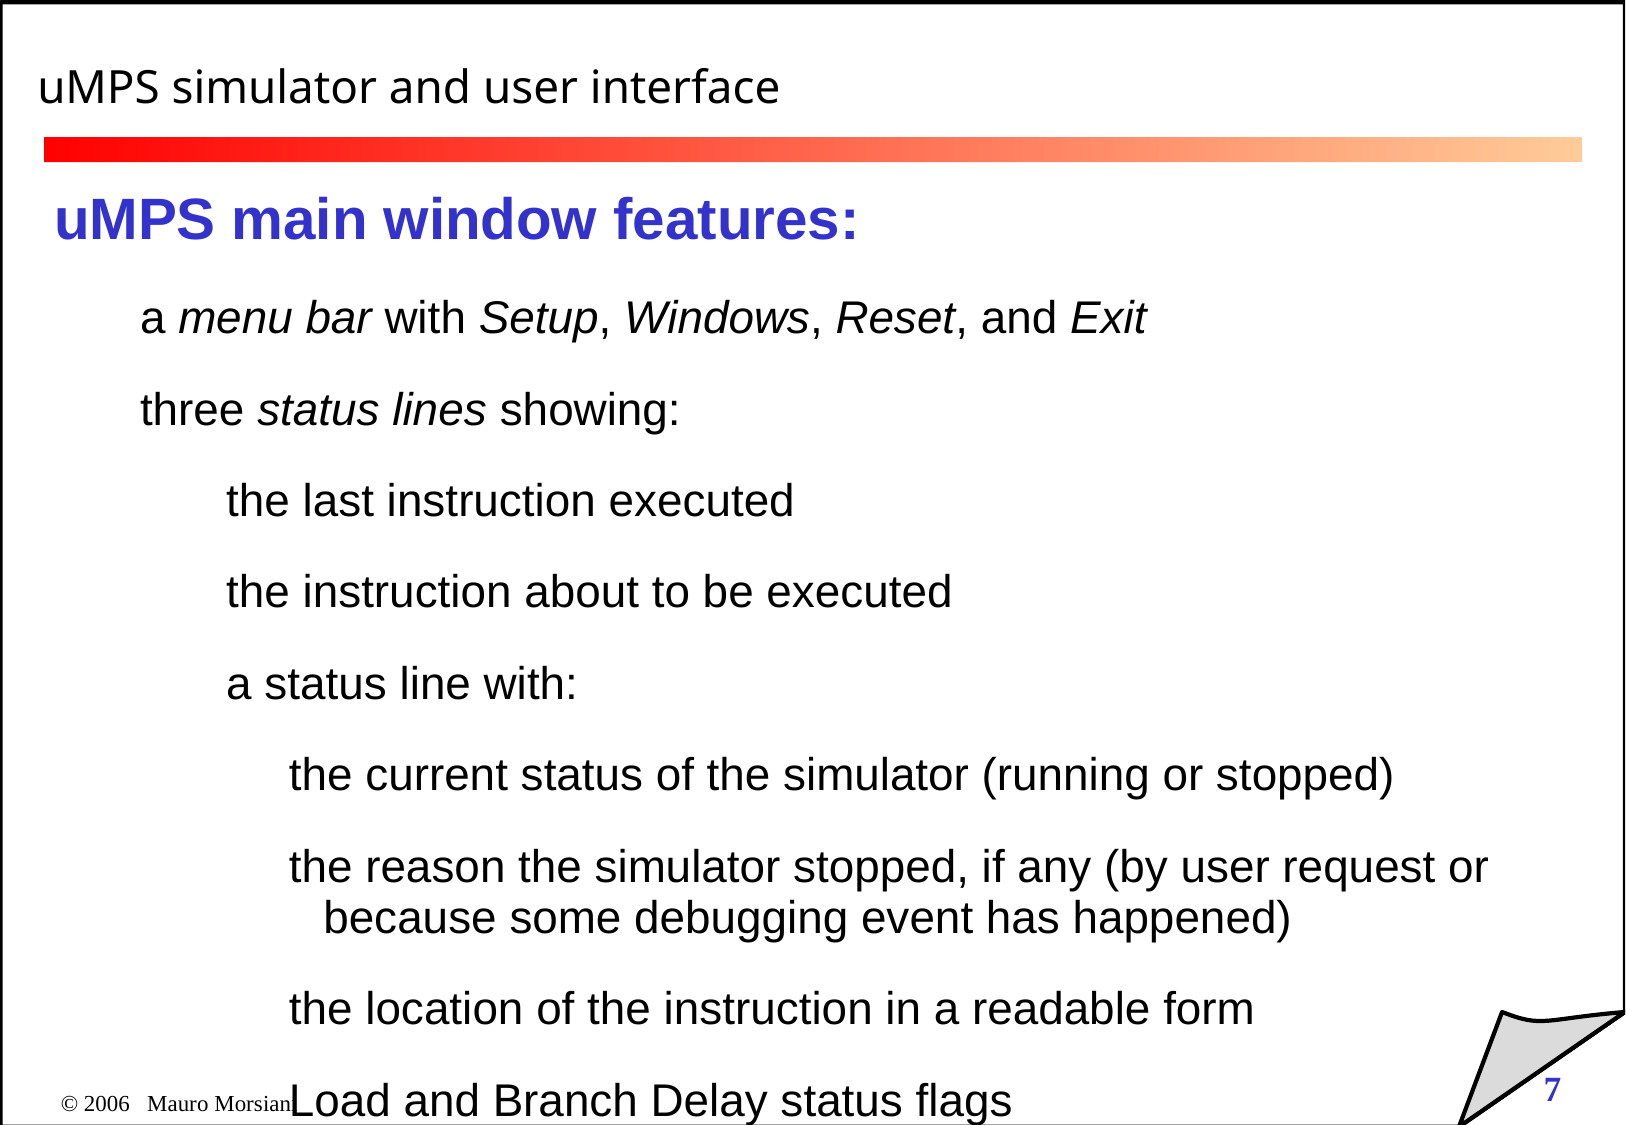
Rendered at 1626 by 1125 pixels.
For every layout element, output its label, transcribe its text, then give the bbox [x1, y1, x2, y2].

title uMPS simulator and user interface [37, 44, 1588, 131]
list uMPS main window features: a menu bar with Setup, Windows, Reset, and Exit three status lines showing: the last instruction executed the instruction about to be executed a status line with: the current status of the simulator (running or stopped) the reason the simulator stopped, if any (by user request or because some debugging event has happened) the location of the instruction in a readable form Load and Branch Delay status flags [54, 187, 1571, 1125]
